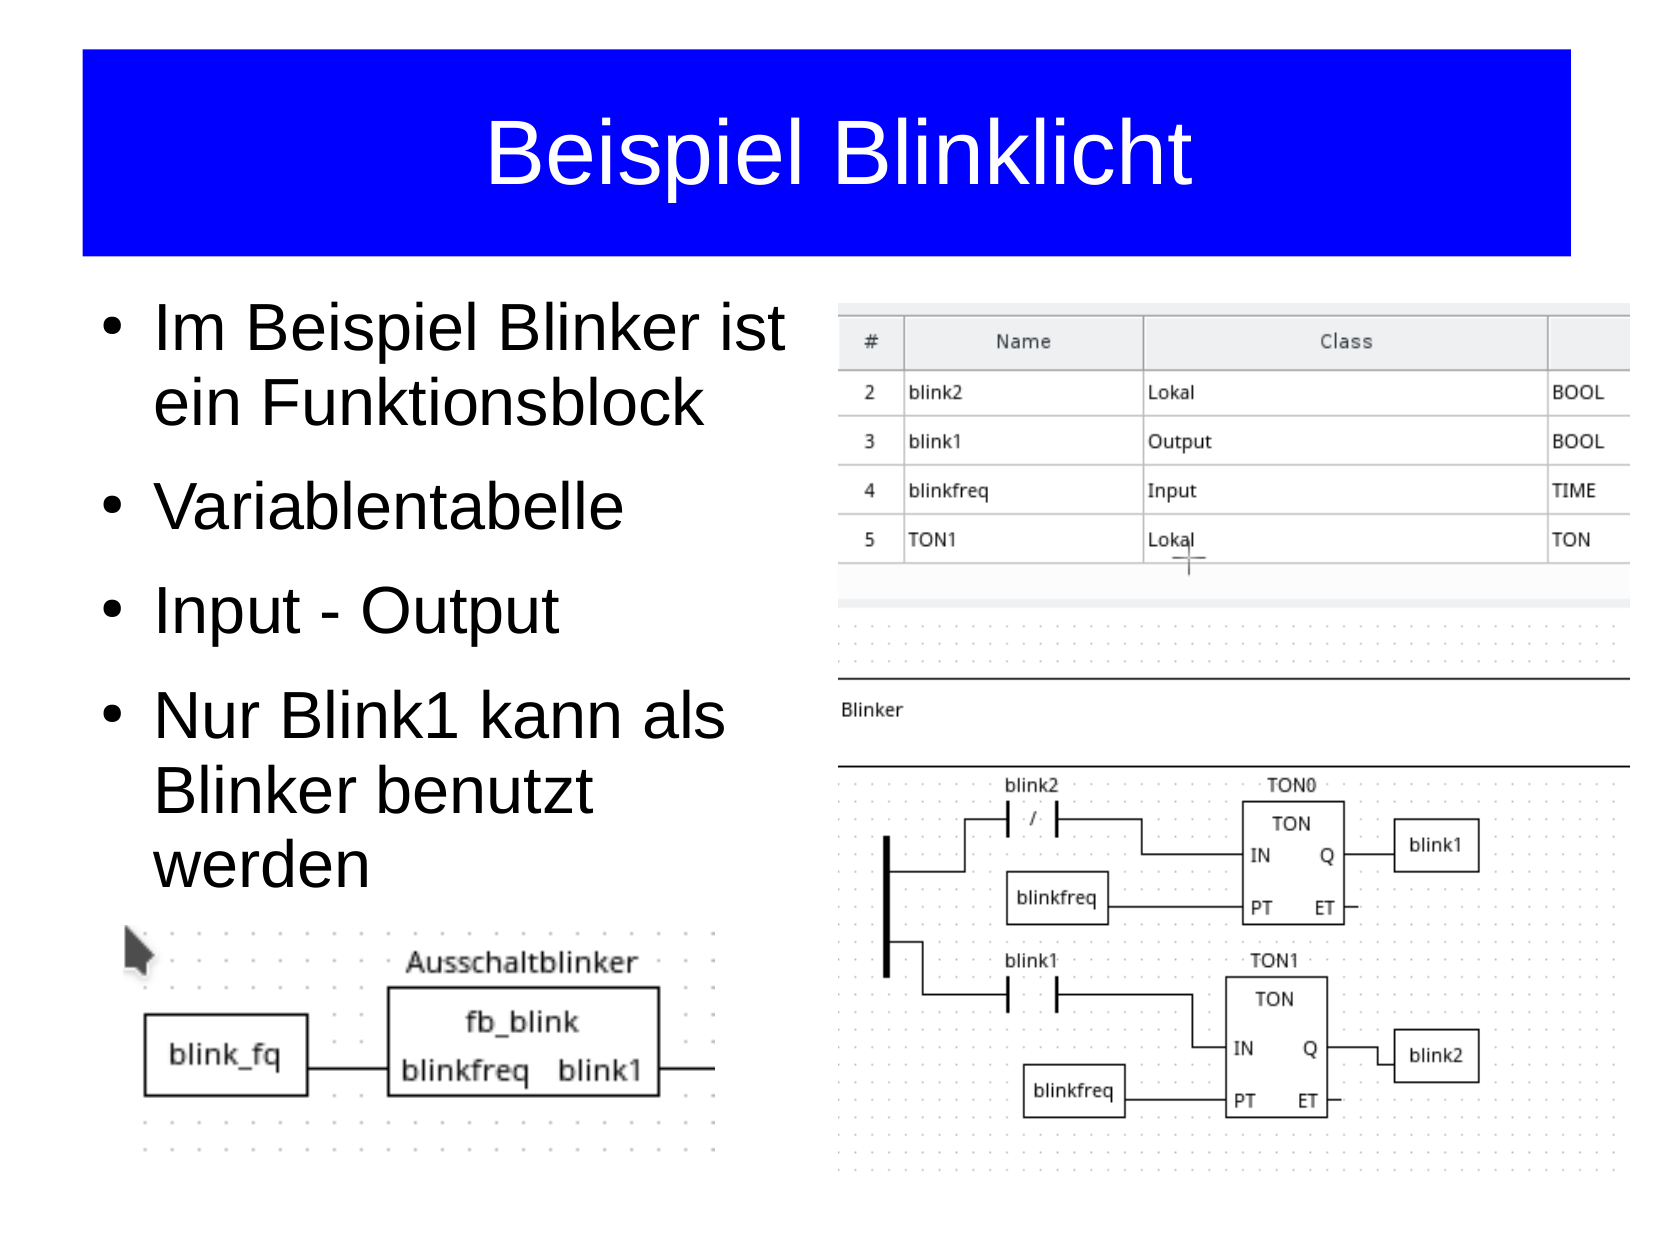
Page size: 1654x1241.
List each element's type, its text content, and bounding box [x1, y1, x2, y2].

picture [838, 303, 1630, 1187]
picture [123, 925, 715, 1160]
list Im Beispiel Blinker ist ein Funktionsblock Variablentabelle Input - Output Nur Blink1 kann als Blinker benutzt werden [82, 290, 809, 1010]
title Beispiel Blinklicht [82, 49, 1571, 257]
